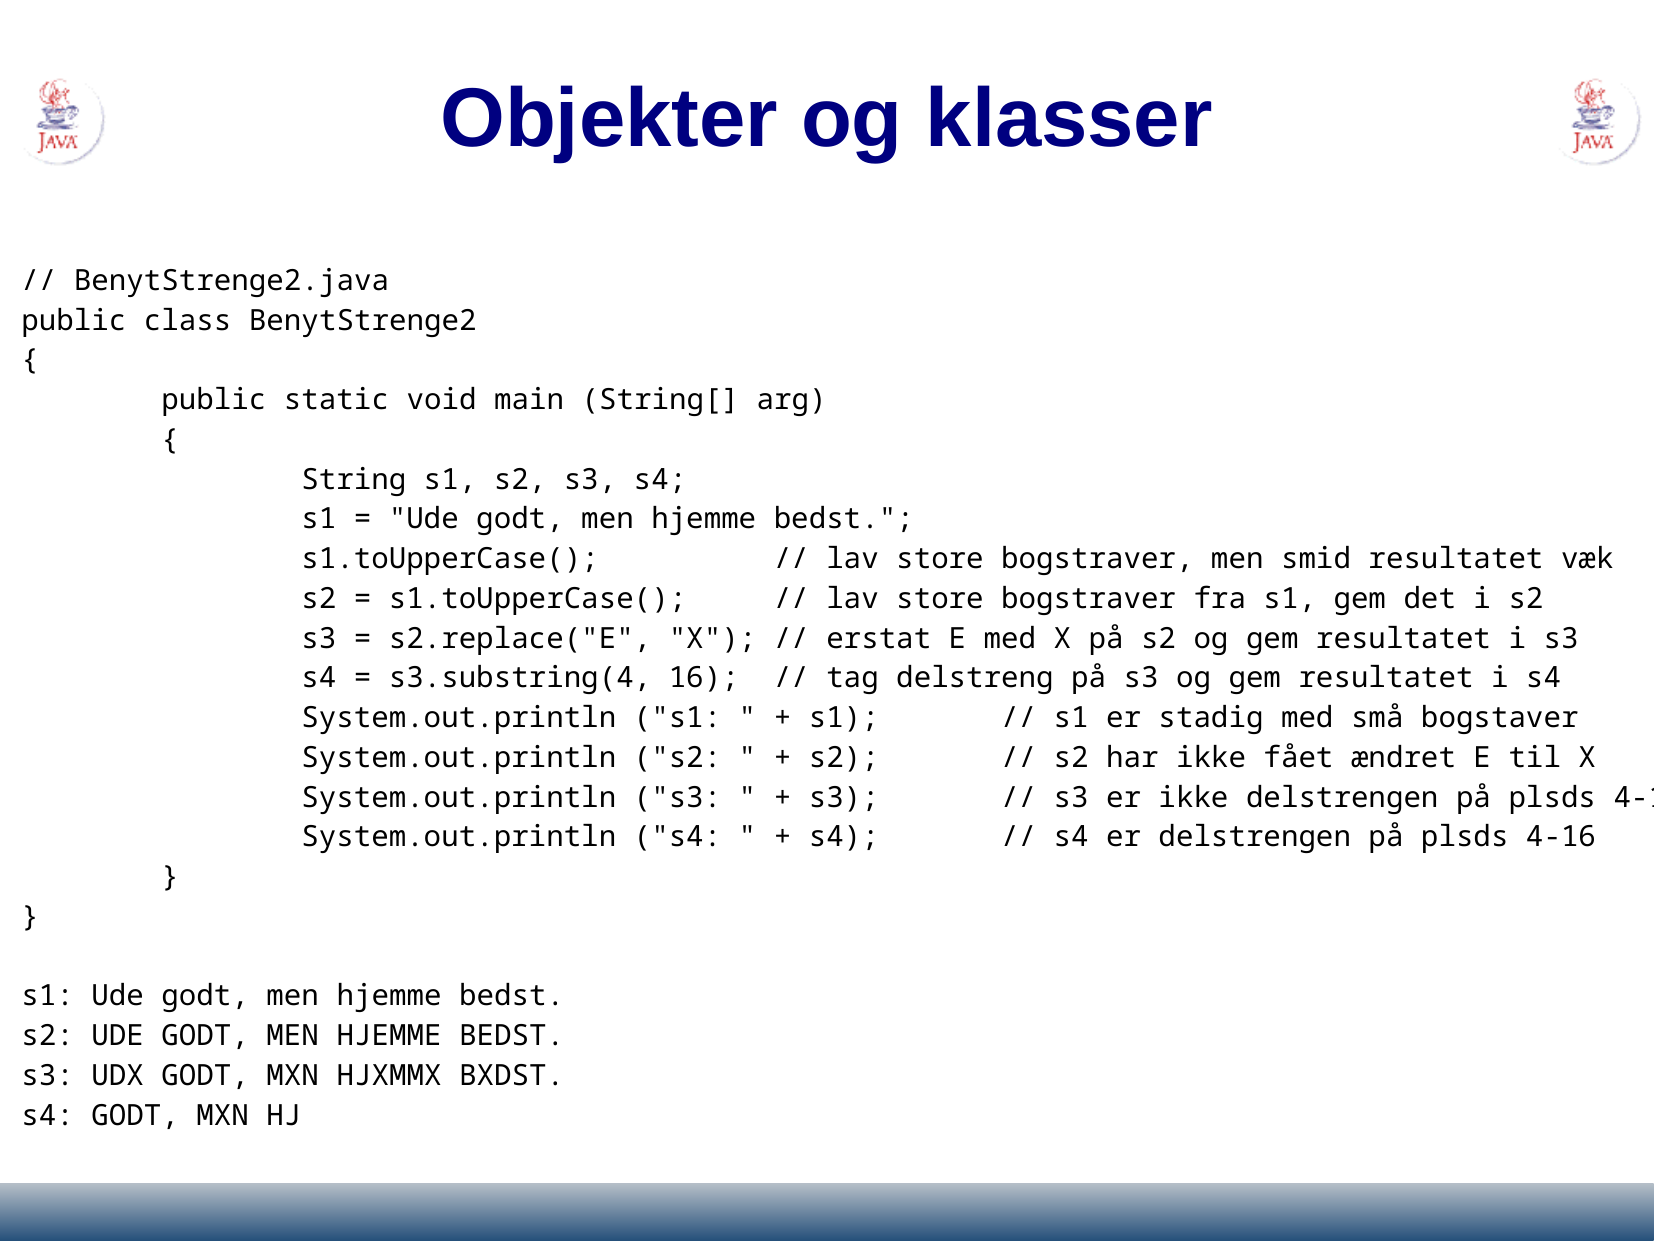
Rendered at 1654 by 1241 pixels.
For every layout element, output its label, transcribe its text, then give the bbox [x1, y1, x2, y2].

picture [10, 71, 105, 169]
text_box // BenytStrenge2.java public class BenytStrenge2 { public static void main (String[] arg) { String s1, s2, s3, s4; s1 = "Ude godt, men hjemme bedst."; s1.toUpperCase(); // lav store bogstraver, men smid resultatet væk s2 = s1.toUpperCase(); // lav store bogstraver fra s1, gem det i s2 s3 = s2.replace("E", "X"); // erstat E med X på s2 og gem resultatet i s3 s4 = s3.substring(4, 16); // tag delstreng på s3 og gem resultatet i s4 System.out.println ("s1: " + s1); // s1 er stadig med små bogstaver System.out.println ("s2: " + s2); // s2 har ikke fået ændret E til X System.out.println ("s3: " + s3); // s3 er ikke delstrengen på plsds 4-16 System.out.println ("s4: " + s4); // s4 er delstrengen på plsds 4-16 } } s1: Ude godt, men hjemme bedst. s2: UDE GODT, MEN HJEMME BEDST. s3: UDX GODT, MXN HJXMMX BXDST. s4: GODT, MXN HJ [21, 259, 1654, 1013]
picture [1549, 71, 1645, 169]
title Objekter og klasser [105, 14, 1549, 222]
